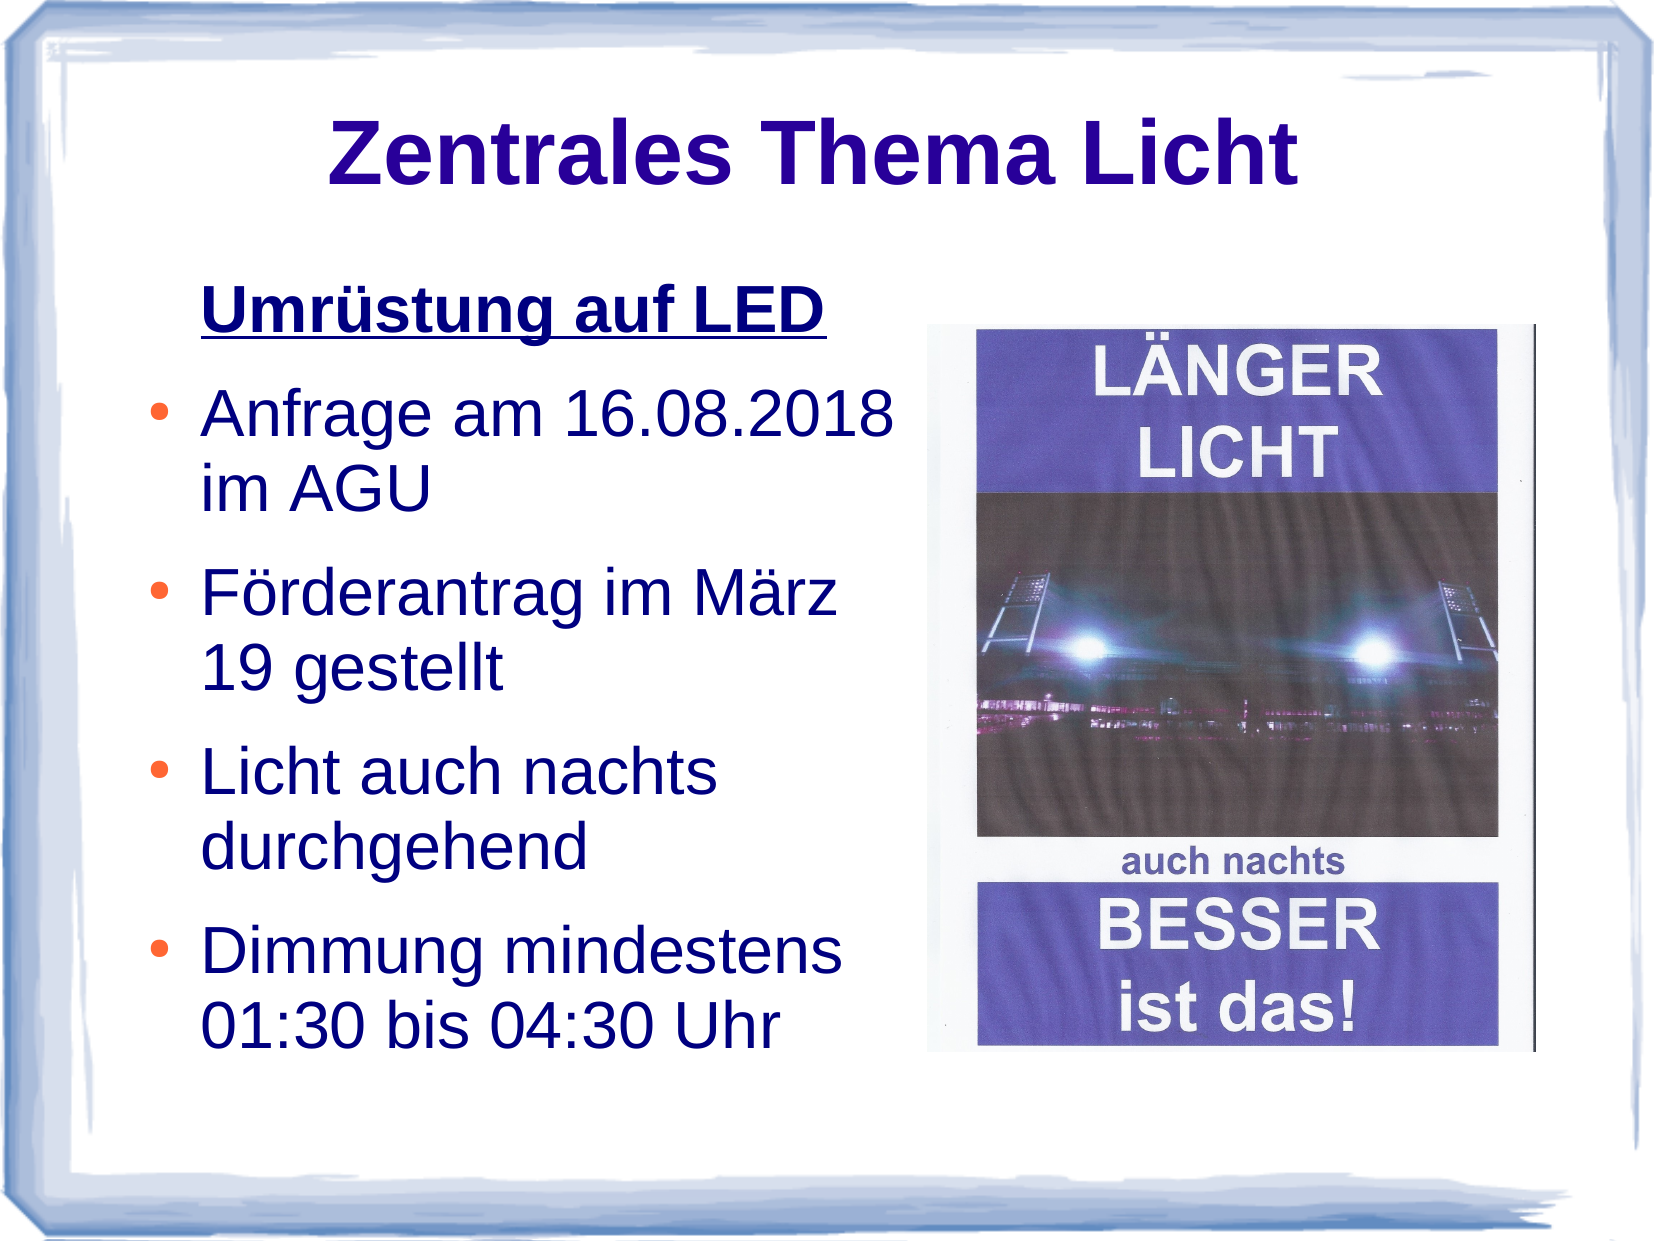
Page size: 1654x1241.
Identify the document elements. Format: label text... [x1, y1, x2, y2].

list Umrüstung auf LED Anfrage am 16.08.2018 im AGU Förderantrag im März 19 gestellt Licht auch nachts durchgehend Dimmung mindestens 01:30 bis 04:30 Uhr [129, 271, 898, 1167]
picture [0, 0, 1654, 1241]
title Zentrales Thema Licht [82, 49, 1571, 257]
